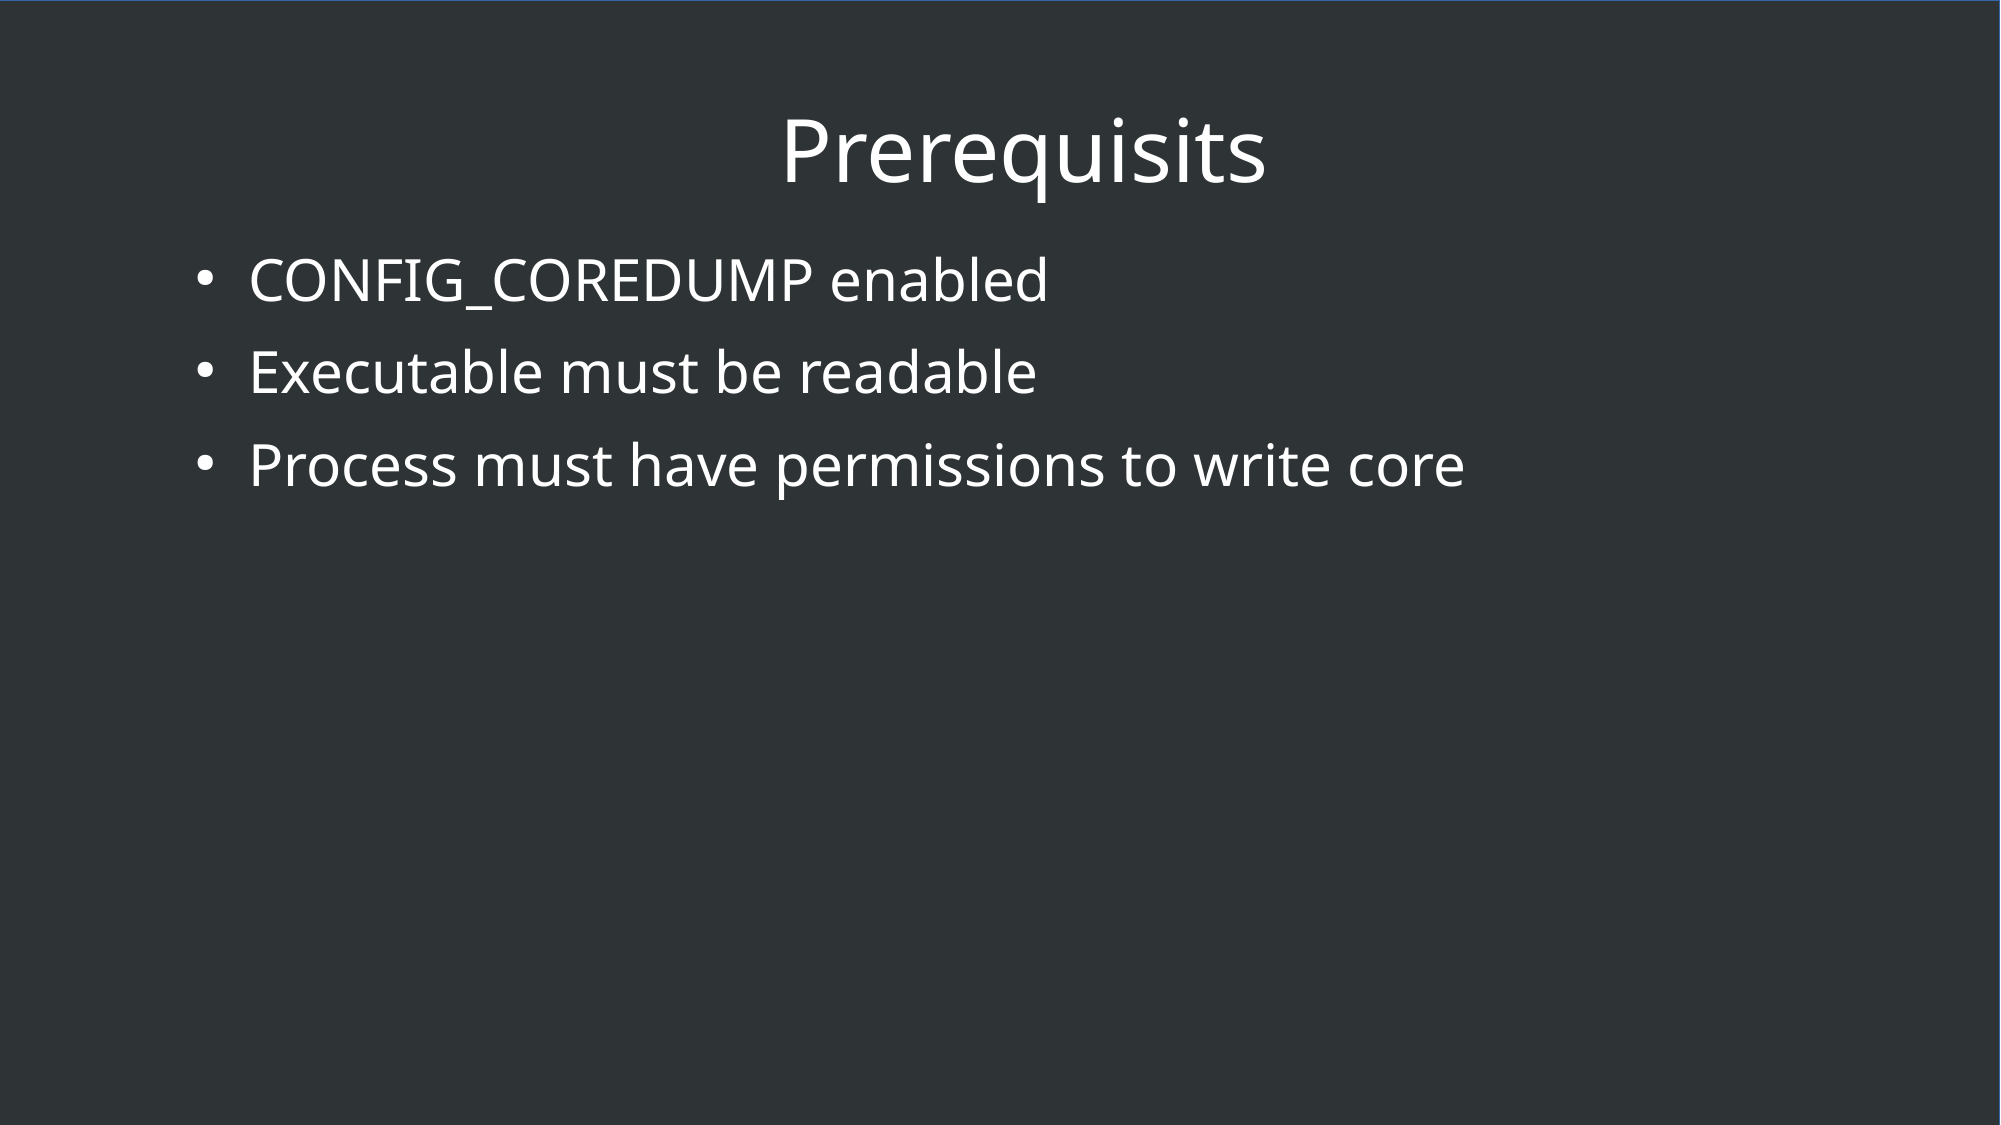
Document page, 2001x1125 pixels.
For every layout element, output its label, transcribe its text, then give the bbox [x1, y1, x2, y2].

text_box [0, 0, 2000, 1125]
title Prerequisits [177, 94, 1871, 201]
list CONFIG_COREDUMP enabled Executable must be readable Process must have permissions to write core [177, 251, 1871, 996]
